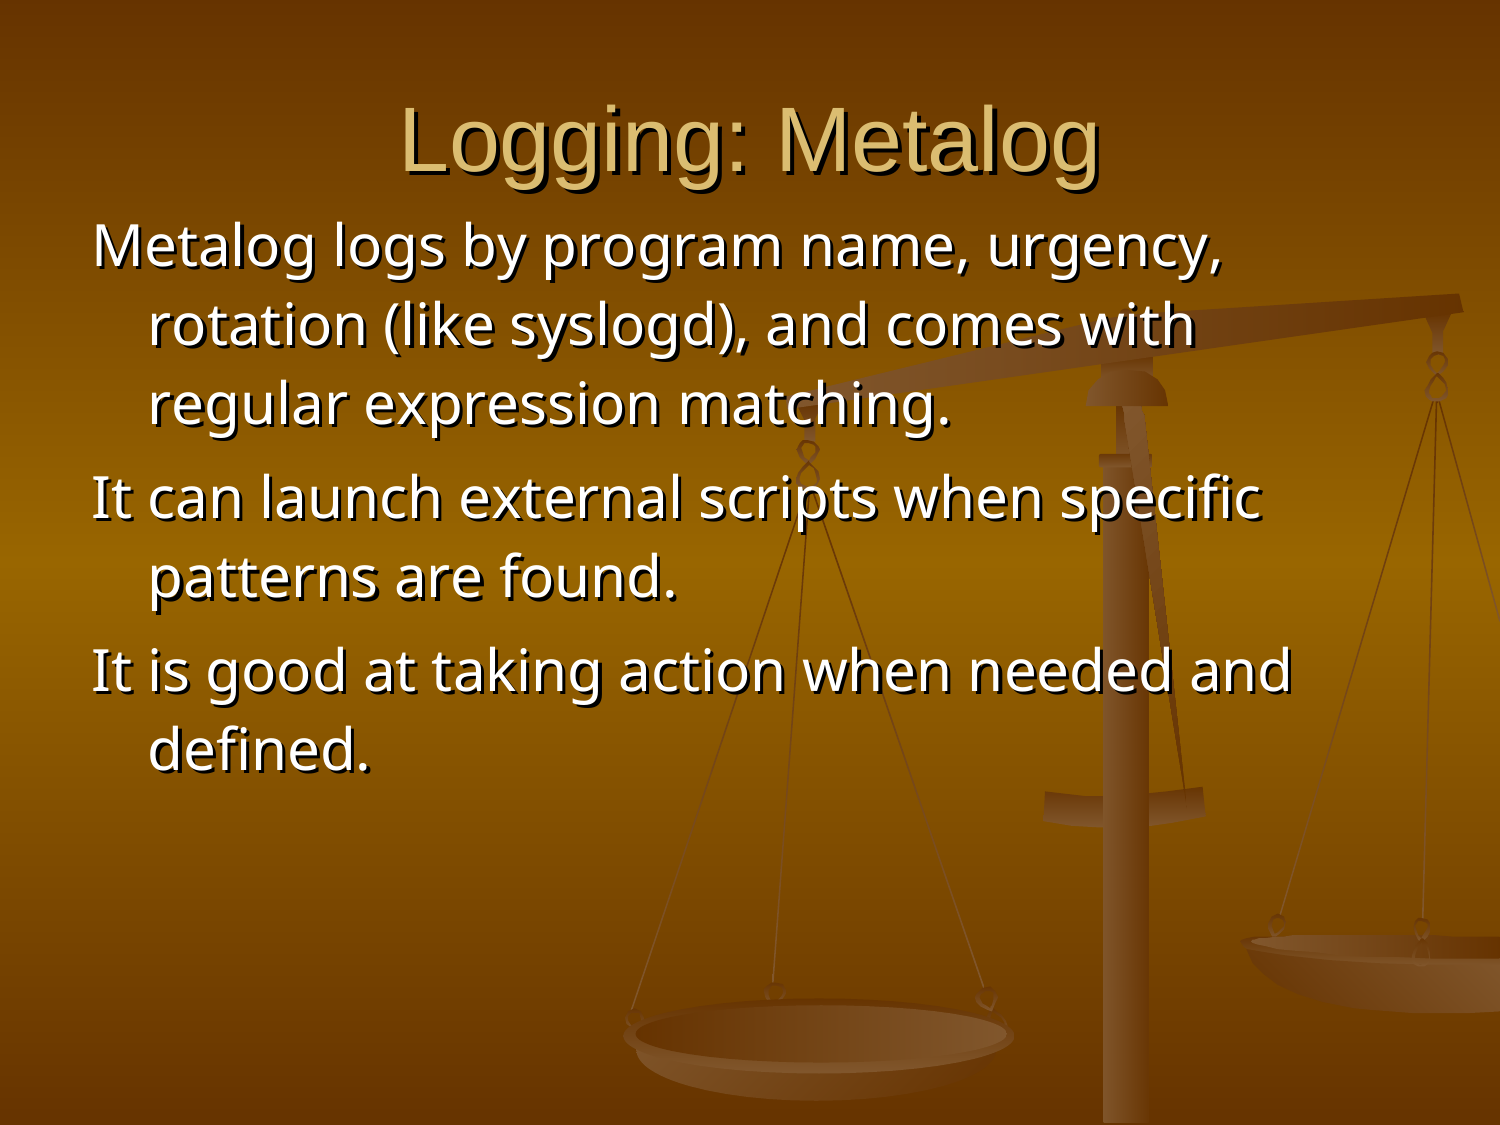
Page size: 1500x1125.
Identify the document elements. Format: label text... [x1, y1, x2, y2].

list Metalog logs by program name, urgency, rotation (like syslogd), and comes with regular expression matching. It can launch external scripts when specific patterns are found. It is good at taking action when needed and defined. [76, 196, 1427, 1083]
title Logging: Metalog [75, 45, 1426, 234]
